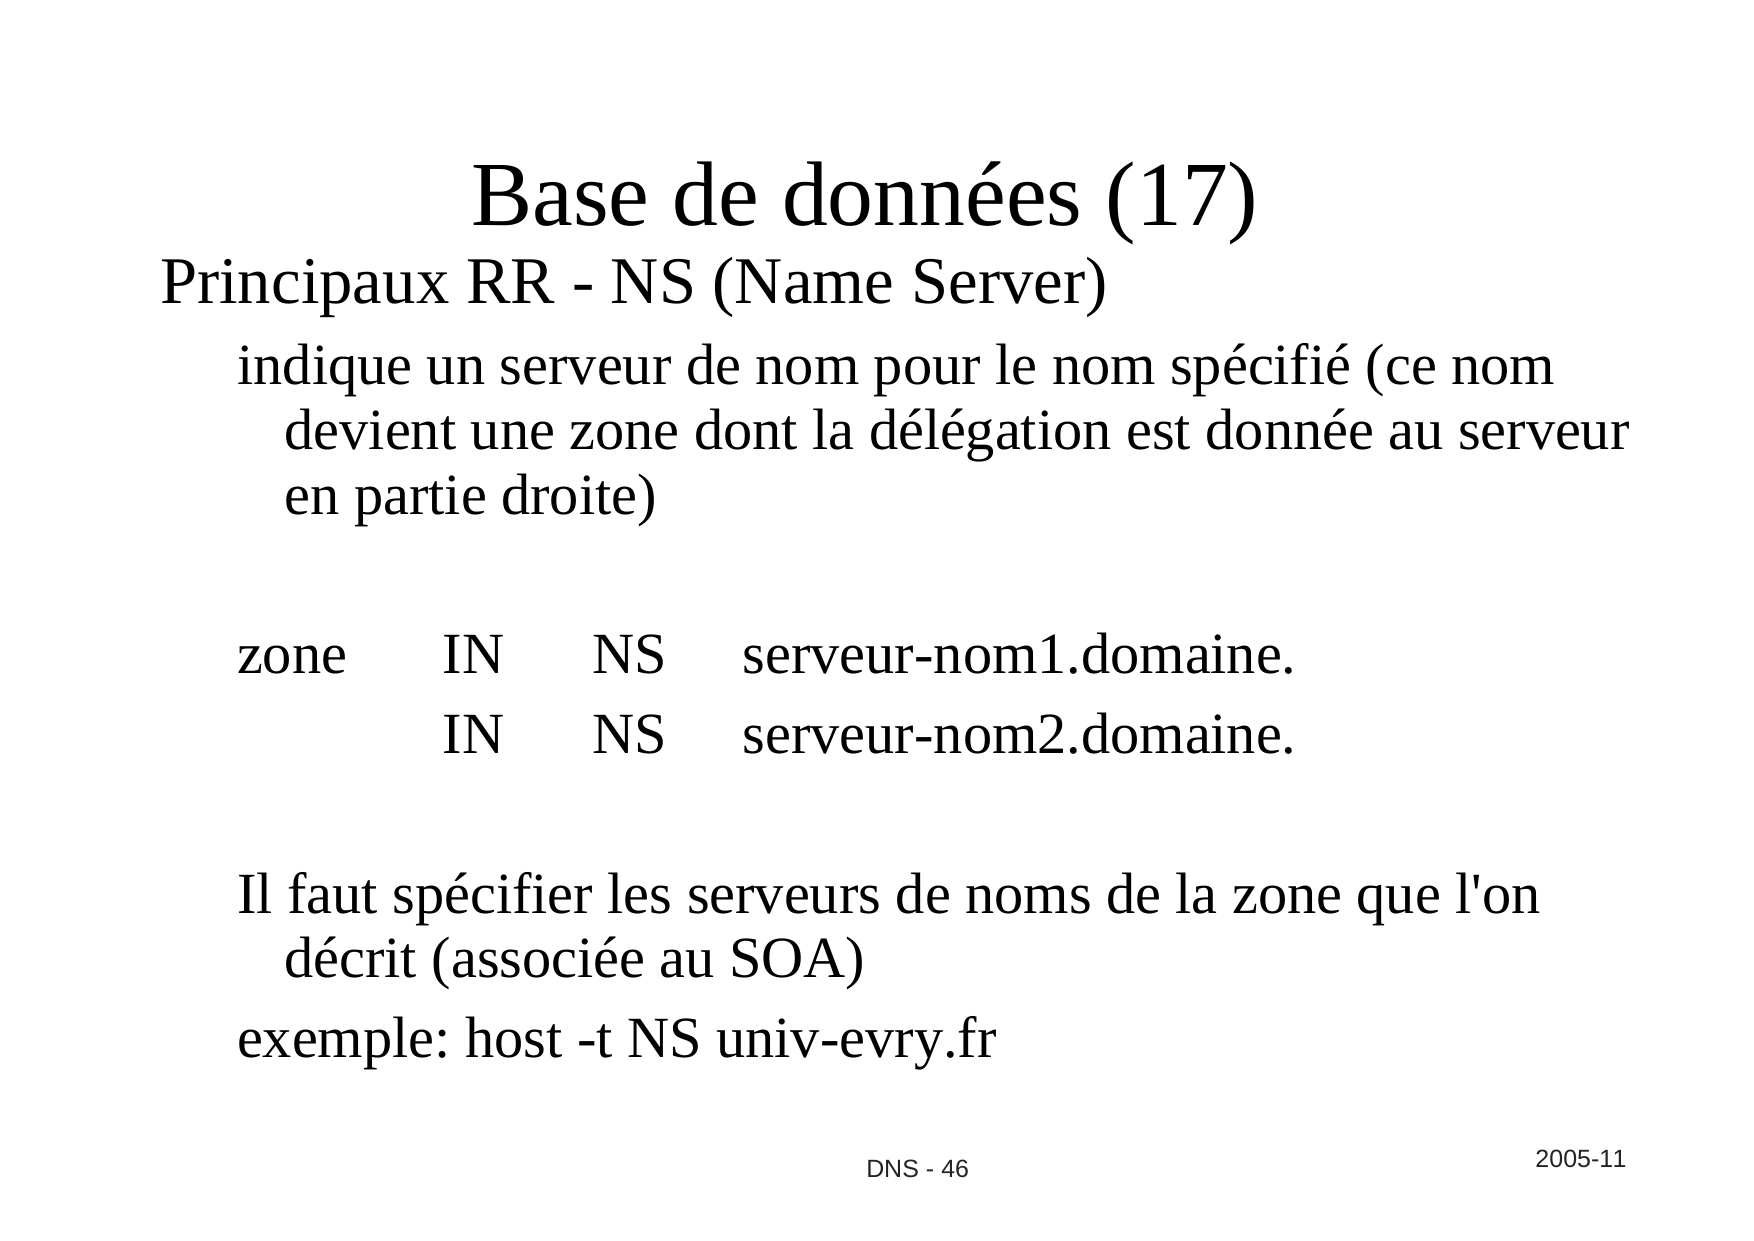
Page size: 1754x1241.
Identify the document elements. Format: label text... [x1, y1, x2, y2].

list Principaux RR - NS (Name Server) indique un serveur de nom pour le nom spécifié (ce nom devient une zone dont la délégation est donnée au serveur en partie droite) zone IN NS serveur-nom1.domaine. IN NS serveur-nom2.domaine. Il faut spécifier les serveurs de noms de la zone que l'on décrit (associée au SOA) exemple: host -t NS univ-evry.fr [127, 236, 1688, 1145]
title Base de données (17) [187, 109, 1545, 236]
